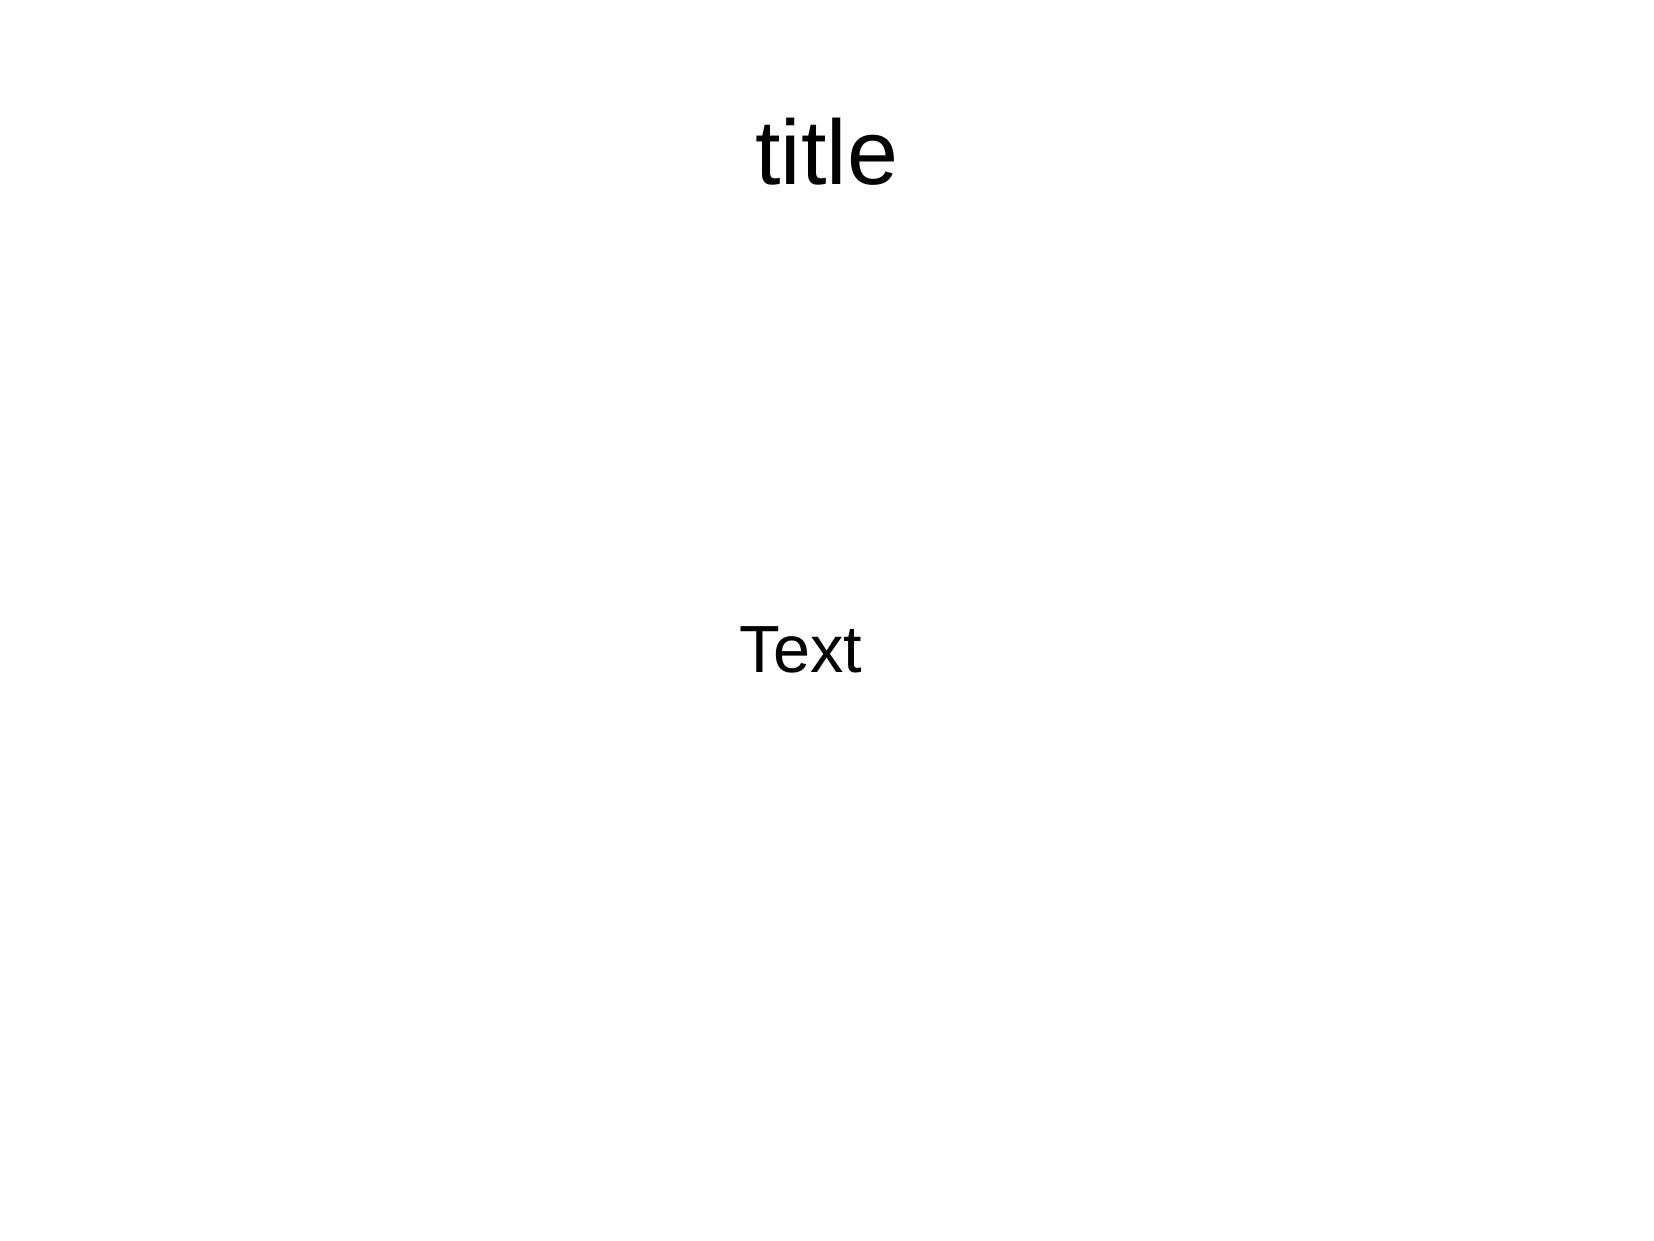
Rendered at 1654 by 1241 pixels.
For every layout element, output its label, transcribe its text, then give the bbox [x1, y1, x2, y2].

title title [82, 49, 1571, 257]
subtitle Text [82, 290, 1538, 1010]
